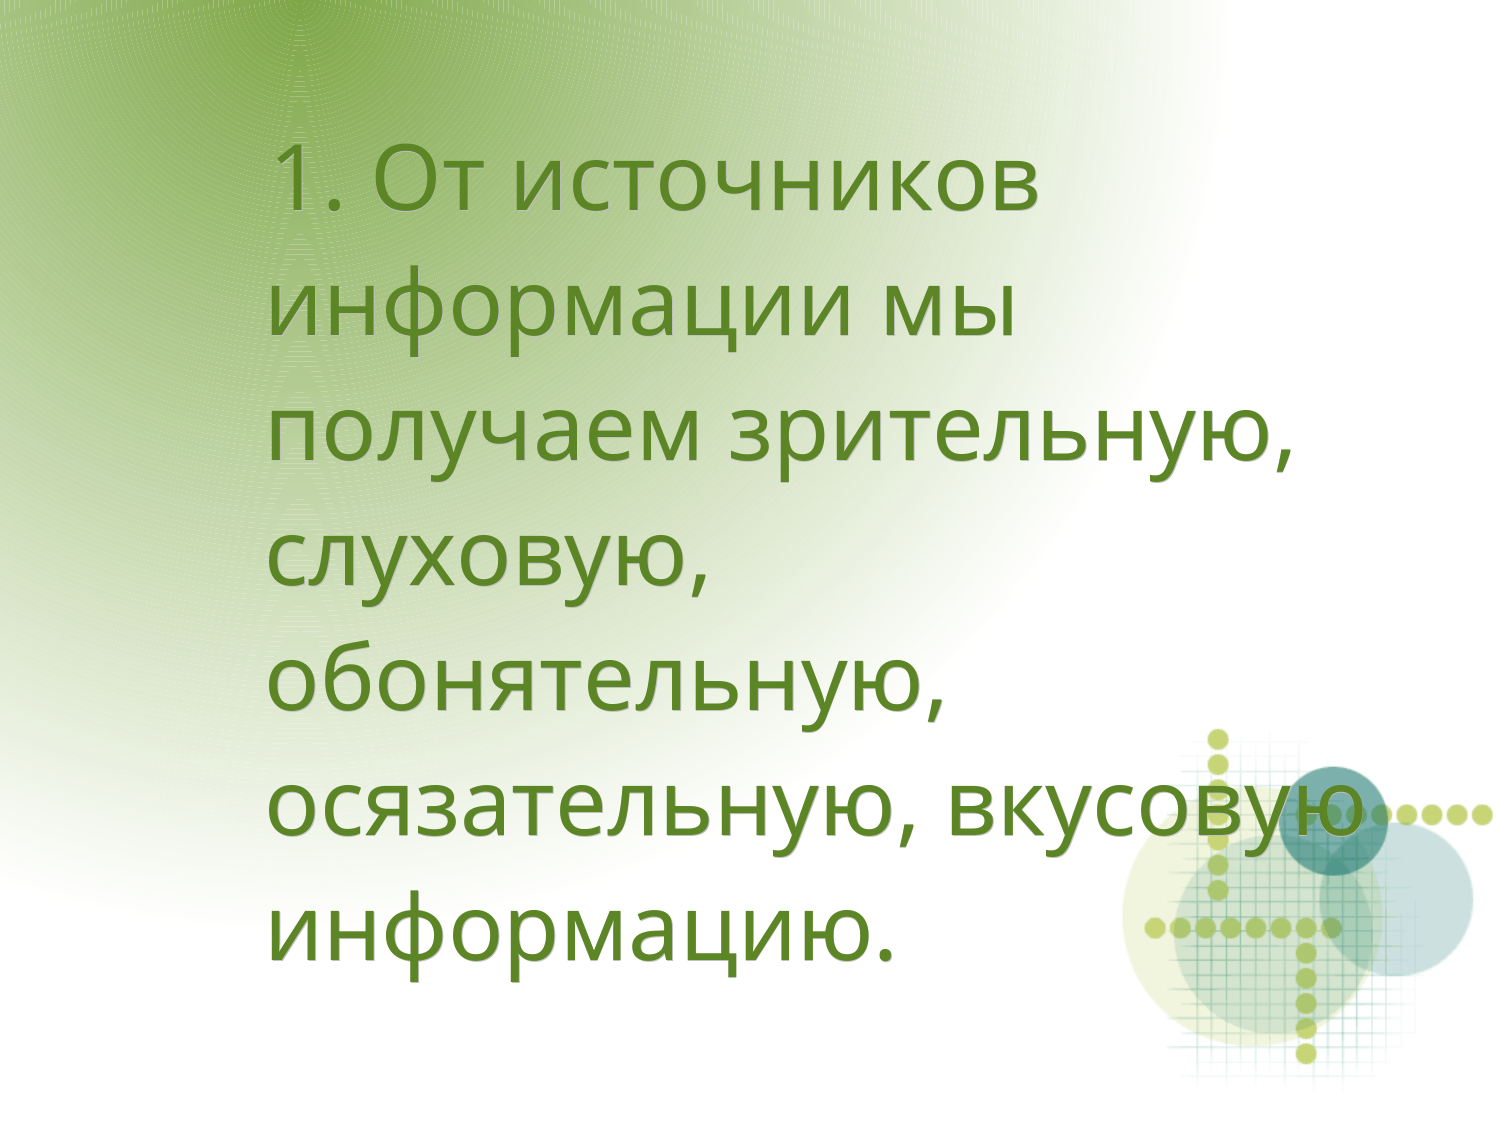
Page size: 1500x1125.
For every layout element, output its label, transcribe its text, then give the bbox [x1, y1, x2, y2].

title 1. От источников информации мы получаем зрительную, слуховую, обонятельную, осязательную, вкусовую информацию. [112, 99, 1413, 1125]
picture [1413, 718, 1500, 1098]
